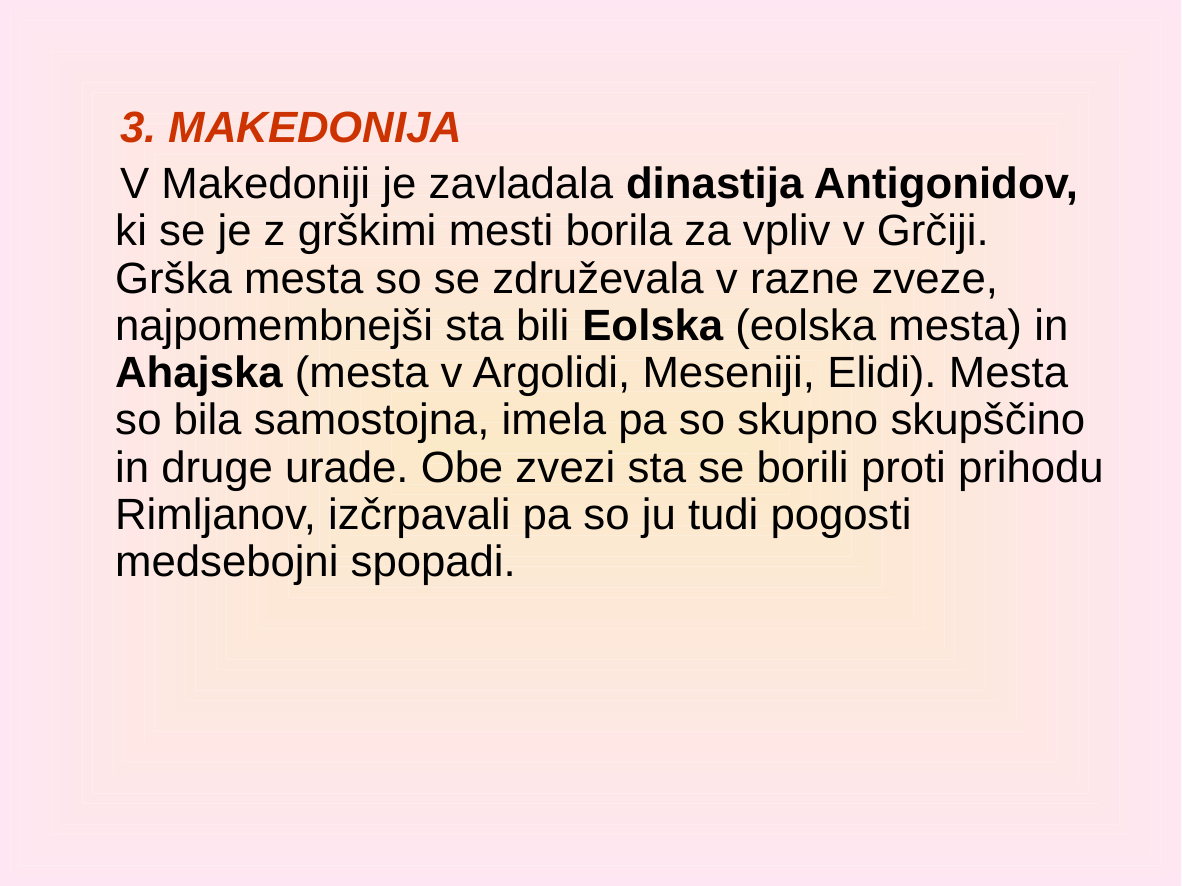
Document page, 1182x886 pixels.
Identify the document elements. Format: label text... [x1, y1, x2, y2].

list 3. MAKEDONIJA V Makedoniji je zavladala dinastija Antigonidov, ki se je z grškimi mesti borila za vpliv v Grčiji. Grška mesta so se združevala v razne zveze, najpomembnejši sta bili Eolska (eolska mesta) in Ahajska (mesta v Argolidi, Meseniji, Elidi). Mesta so bila samostojna, imela pa so skupno skupščino in druge urade. Obe zvezi sta se borili proti prihodu Rimljanov, izčrpavali pa so ju tudi pogosti medsebojni spopadi. [59, 98, 1123, 602]
